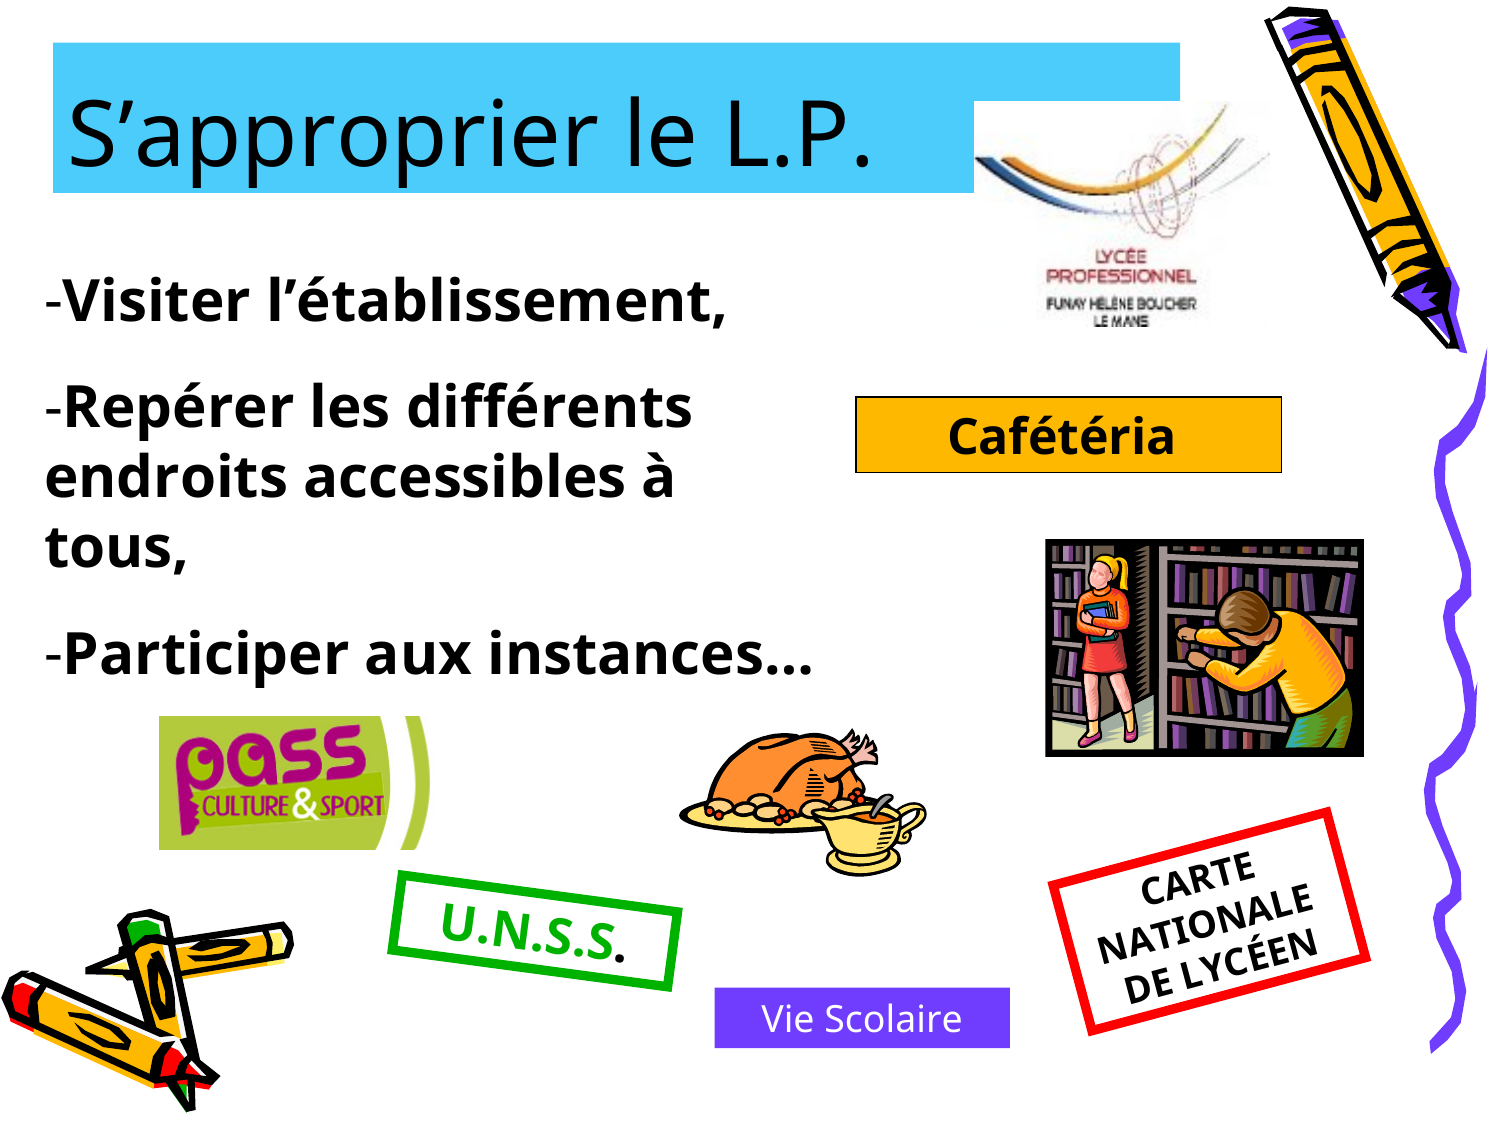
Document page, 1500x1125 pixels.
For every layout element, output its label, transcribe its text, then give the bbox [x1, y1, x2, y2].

text_box U.N.S.S. [392, 875, 678, 987]
picture [679, 727, 928, 878]
picture [1045, 538, 1365, 758]
text_box CARTE NATIONALE DE LYCÉEN [1053, 812, 1366, 1031]
picture [974, 101, 1270, 327]
text_box Vie Scolaire [714, 987, 1010, 1049]
title S’approprier le L.P. [53, 42, 1181, 193]
text_box Visiter l’établissement, Repérer les différents endroits accessibles à tous, Participer aux instances… [29, 255, 845, 694]
picture [159, 716, 443, 850]
text_box Cafétéria [856, 397, 1282, 473]
